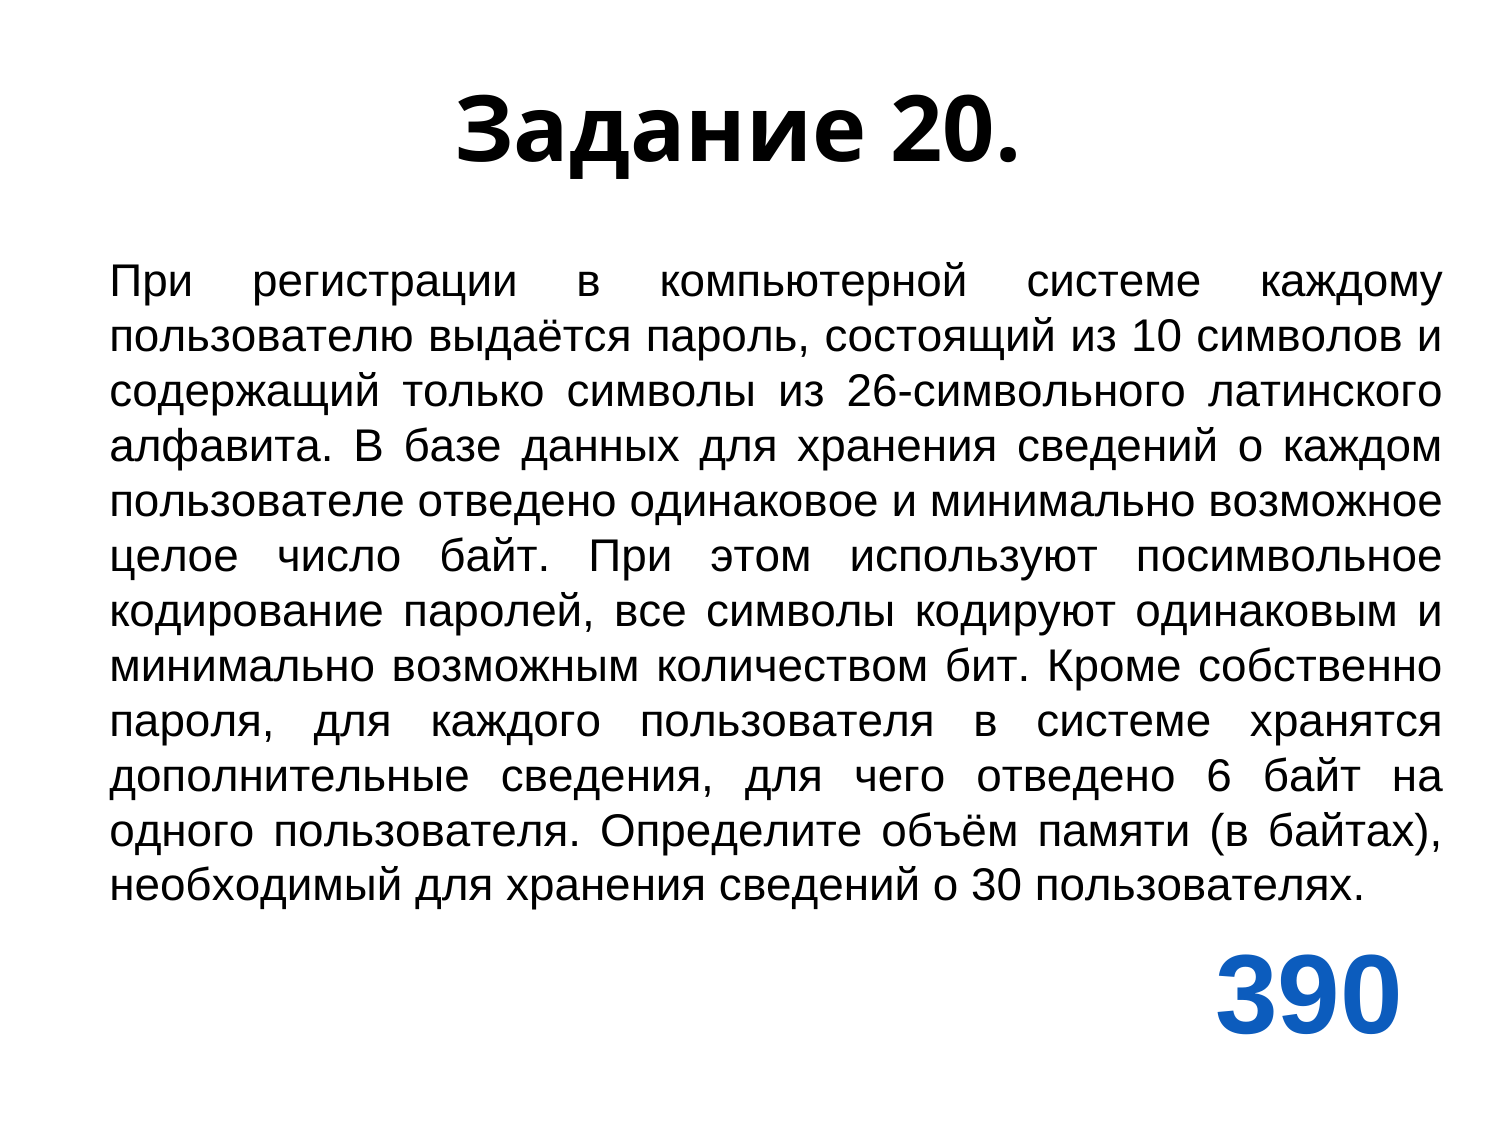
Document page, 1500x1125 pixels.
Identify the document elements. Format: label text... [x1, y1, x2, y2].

title Задание 20. [75, 62, 1426, 243]
list При регистрации в компьютерной системе каждому пользователю выдаётся пароль, состоящий из 10 символов и содержащий только символы из 26-символьного латинского алфавита. В базе данных для хранения сведений о каждом пользователе отведено одинаковое и минимально возможное целое число байт. При этом используют посимвольное кодирование паролей, все символы кодируют одинаковым и минимально возможным количеством бит. Кроме собственно пароля, для каждого пользователя в системе хранятся дополнительные сведения, для чего отведено 6 байт на одного пользователя. Определите объём памяти (в байтах), необходимый для хранения сведений о 30 пользователях. [53, 243, 1459, 1083]
text_box 390 [1033, 913, 1418, 1064]
